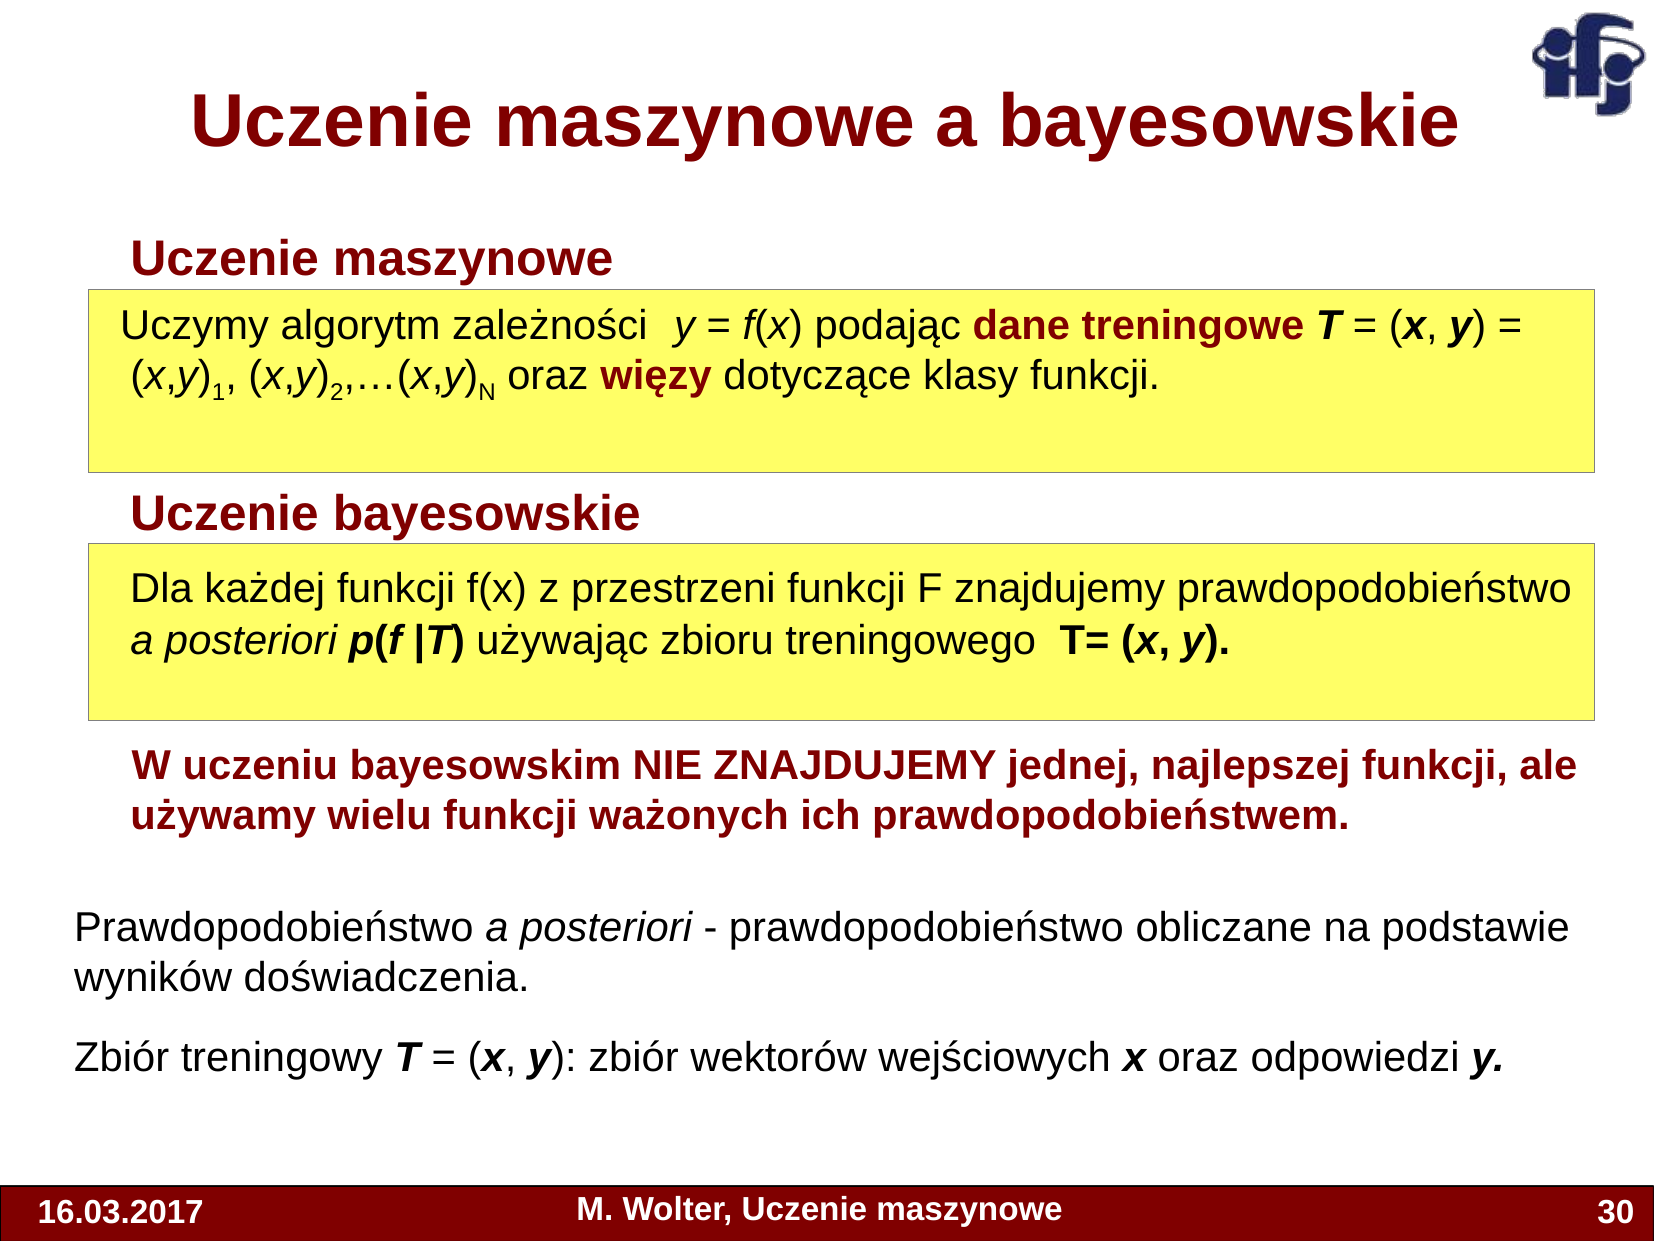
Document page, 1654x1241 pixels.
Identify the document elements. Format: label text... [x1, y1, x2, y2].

picture [1525, 0, 1654, 129]
list Uczenie maszynowe Uczymy algorytm zależności y = f(x) podając dane treningowe T = (x, y) = (x,y)1, (x,y)2,…(x,y)N oraz więzy dotyczące klasy funkcji. Uczenie bayesowskie Dla każdej funkcji f(x) z przestrzeni funkcji F znajdujemy prawdopodobieństwo a posteriori p(f |T) używając zbioru treningowego T= (x, y). W uczeniu bayesowskim NIE ZNAJDUJEMY jednej, najlepszej funkcji, ale używamy wielu funkcji ważonych ich prawdopodobieństwem. Prawdopodobieństwo a posteriori - prawdopodobieństwo obliczane na podstawie wyników doświadczenia. Zbiór treningowy T = (x, y): zbiór wektorów wejściowych x oraz odpowiedzi y. [59, 155, 1595, 1088]
title Uczenie maszynowe a bayesowskie [152, 4, 1501, 155]
